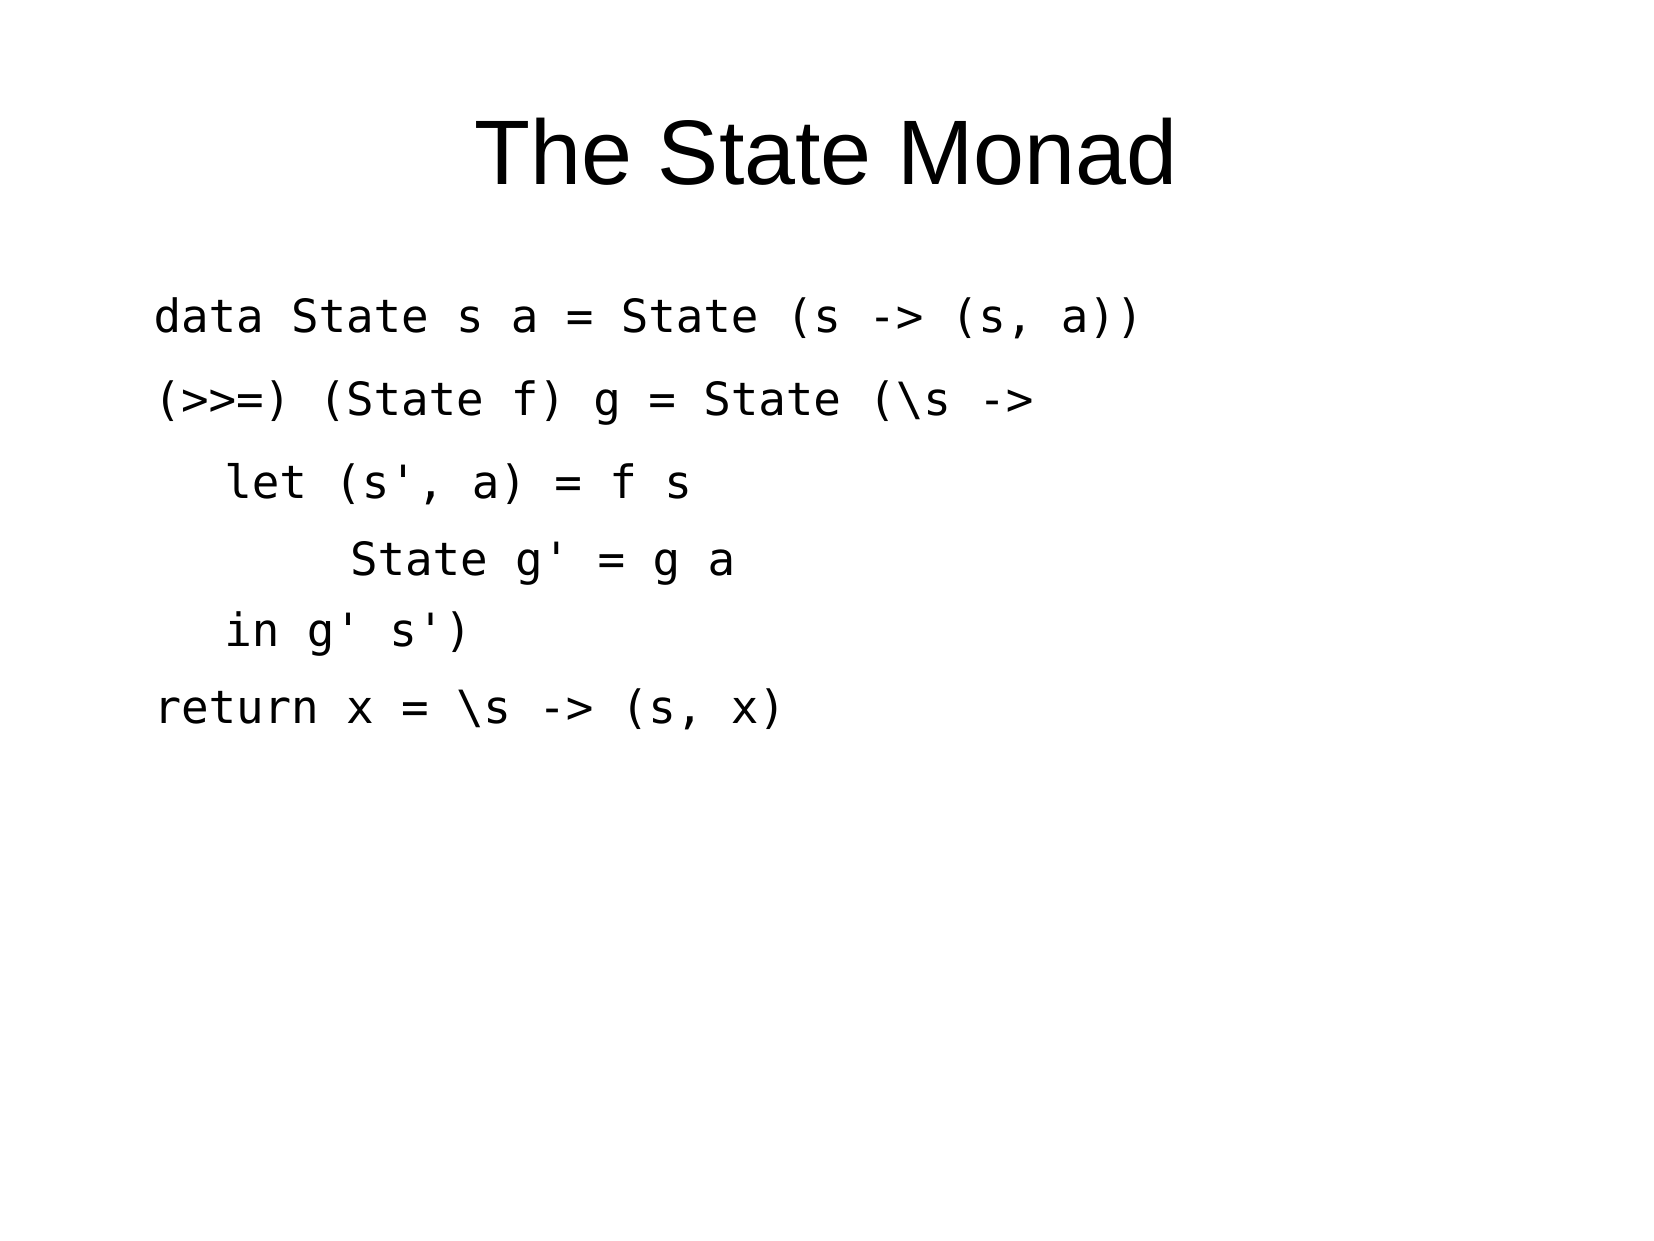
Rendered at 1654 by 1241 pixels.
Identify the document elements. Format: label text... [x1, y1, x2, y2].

list data State s a = State (s -> (s, a)) (>>=) (State f) g = State (\s -> let (s', a) = f s State g' = g a in g' s') return x = \s -> (s, x) [82, 290, 1571, 1010]
title The State Monad [82, 49, 1571, 257]
